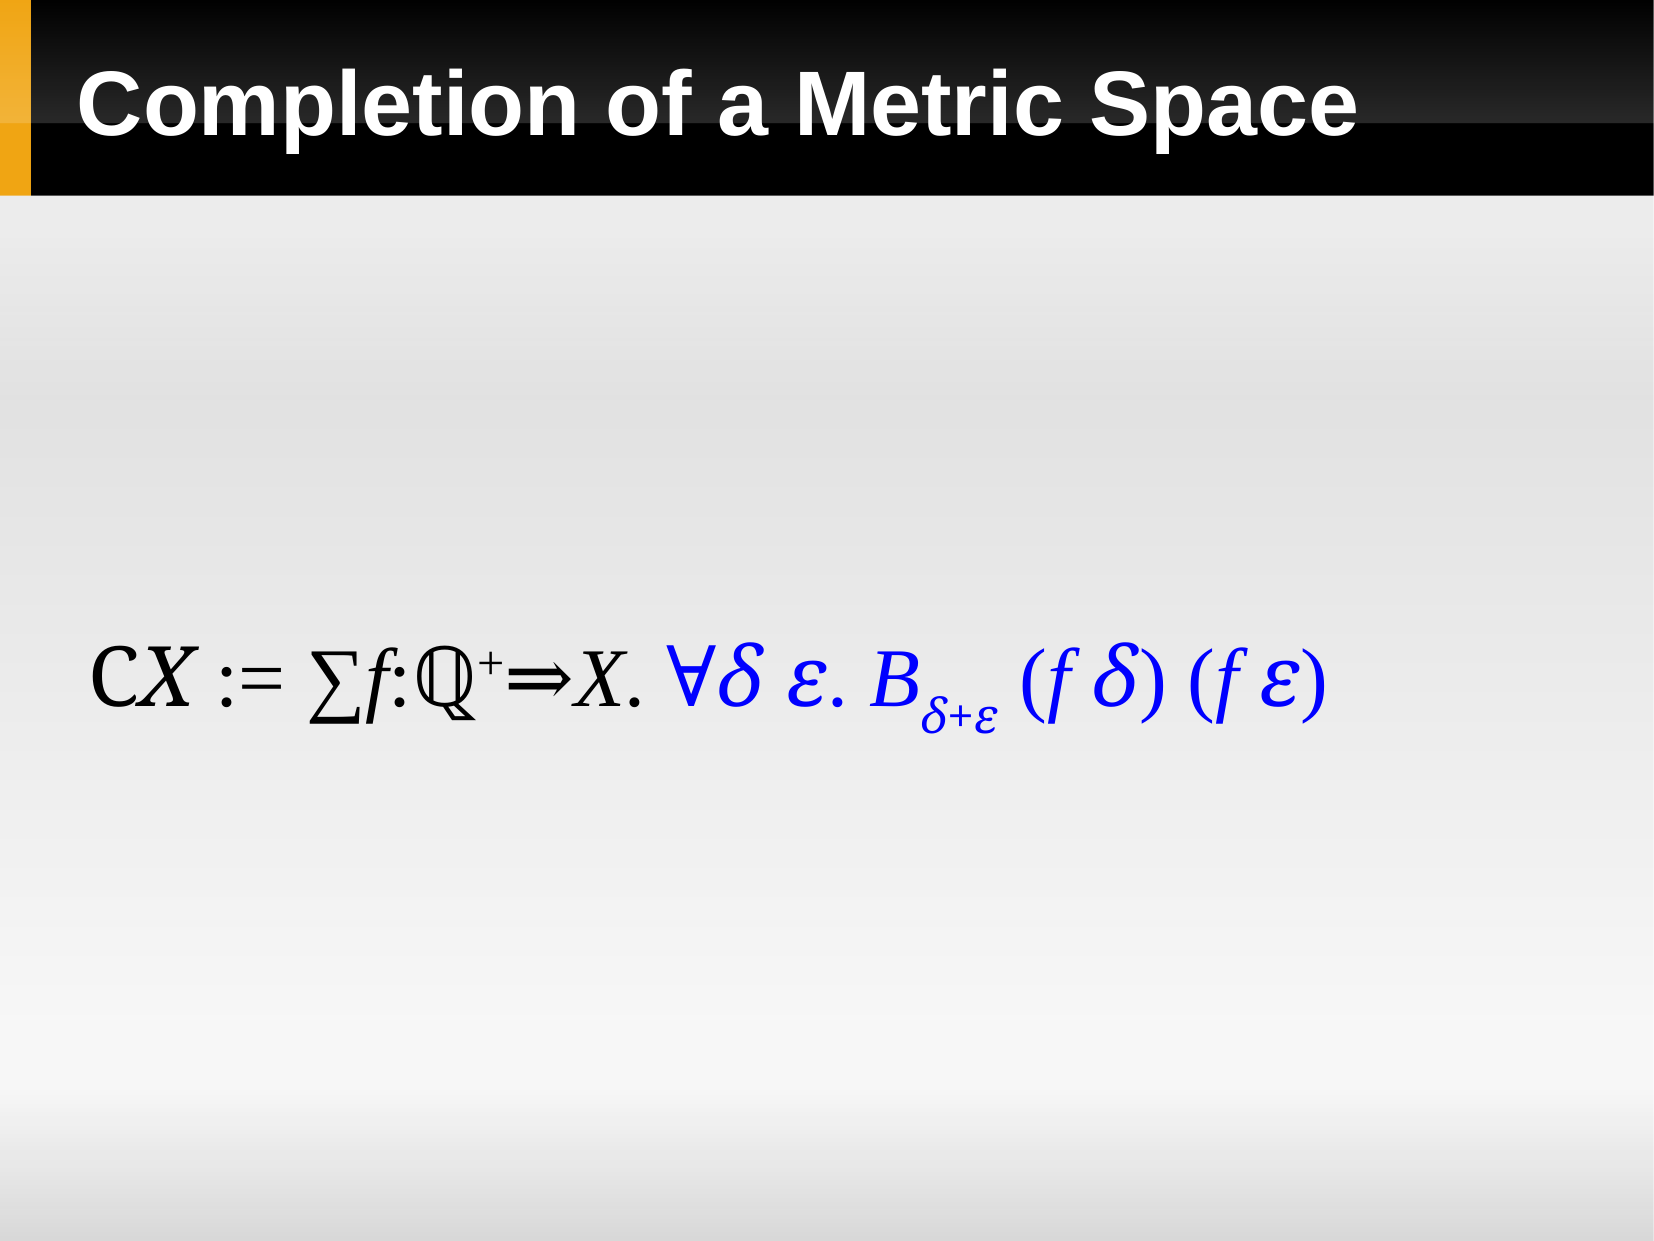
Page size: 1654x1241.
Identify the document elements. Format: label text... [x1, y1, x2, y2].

text_box CX := ∑f:ℚ+⇒X. ∀δ ε. Bδ+ε (f δ) (f ε) [73, 609, 1329, 742]
title Completion of a Metric Space [76, 7, 1565, 200]
picture [0, 0, 1654, 1241]
